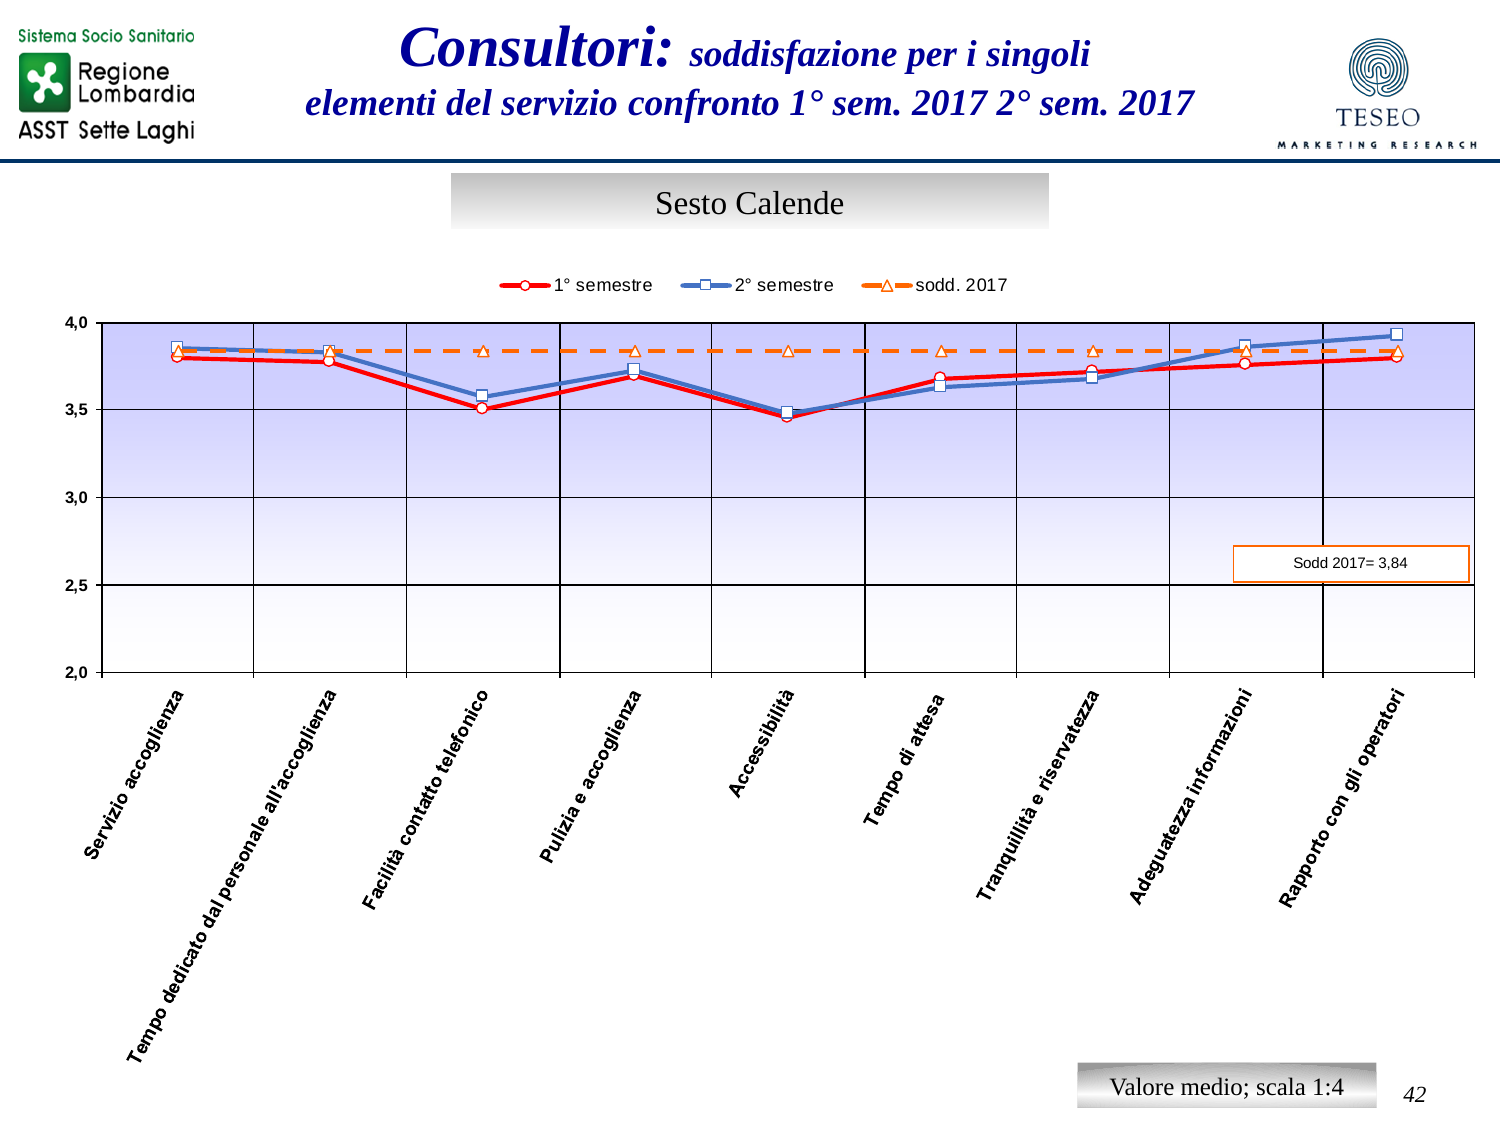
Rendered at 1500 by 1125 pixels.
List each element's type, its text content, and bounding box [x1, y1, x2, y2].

picture [19, 26, 194, 148]
text_box Consultori: soddisfazione per i singoli elementi del servizio confronto 1° sem. 2017 2° sem. 2017 [206, 25, 1294, 151]
picture [1294, 30, 1481, 149]
text_box Valore medio; scala 1:4 [1077, 1062, 1377, 1108]
text_box Sesto Calende [451, 173, 1049, 229]
picture [21, 258, 1479, 1087]
